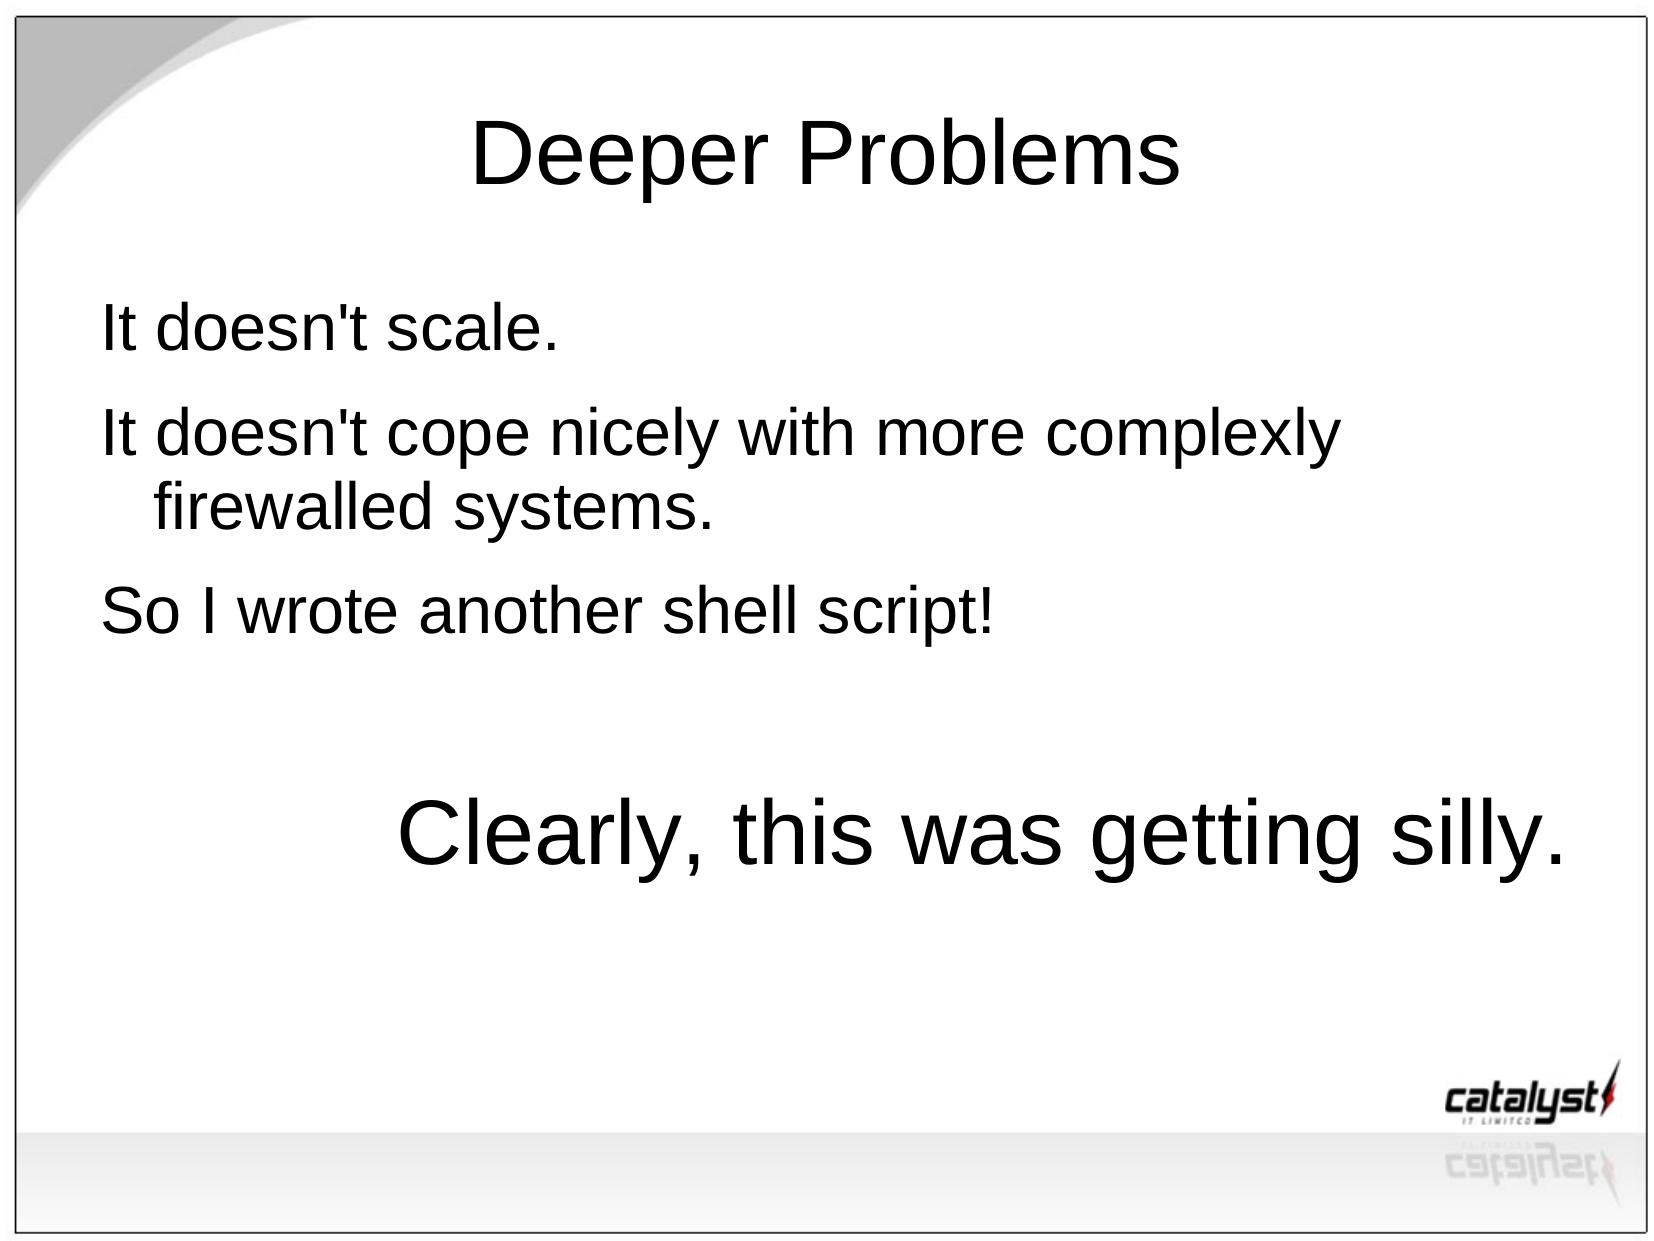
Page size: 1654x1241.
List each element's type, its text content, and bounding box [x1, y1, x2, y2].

list It doesn't scale. It doesn't cope nicely with more complexly firewalled systems. So I wrote another shell script! Clearly, this was getting silly. [82, 290, 1571, 1094]
picture [4, 5, 1654, 1241]
title Deeper Problems [82, 56, 1571, 250]
